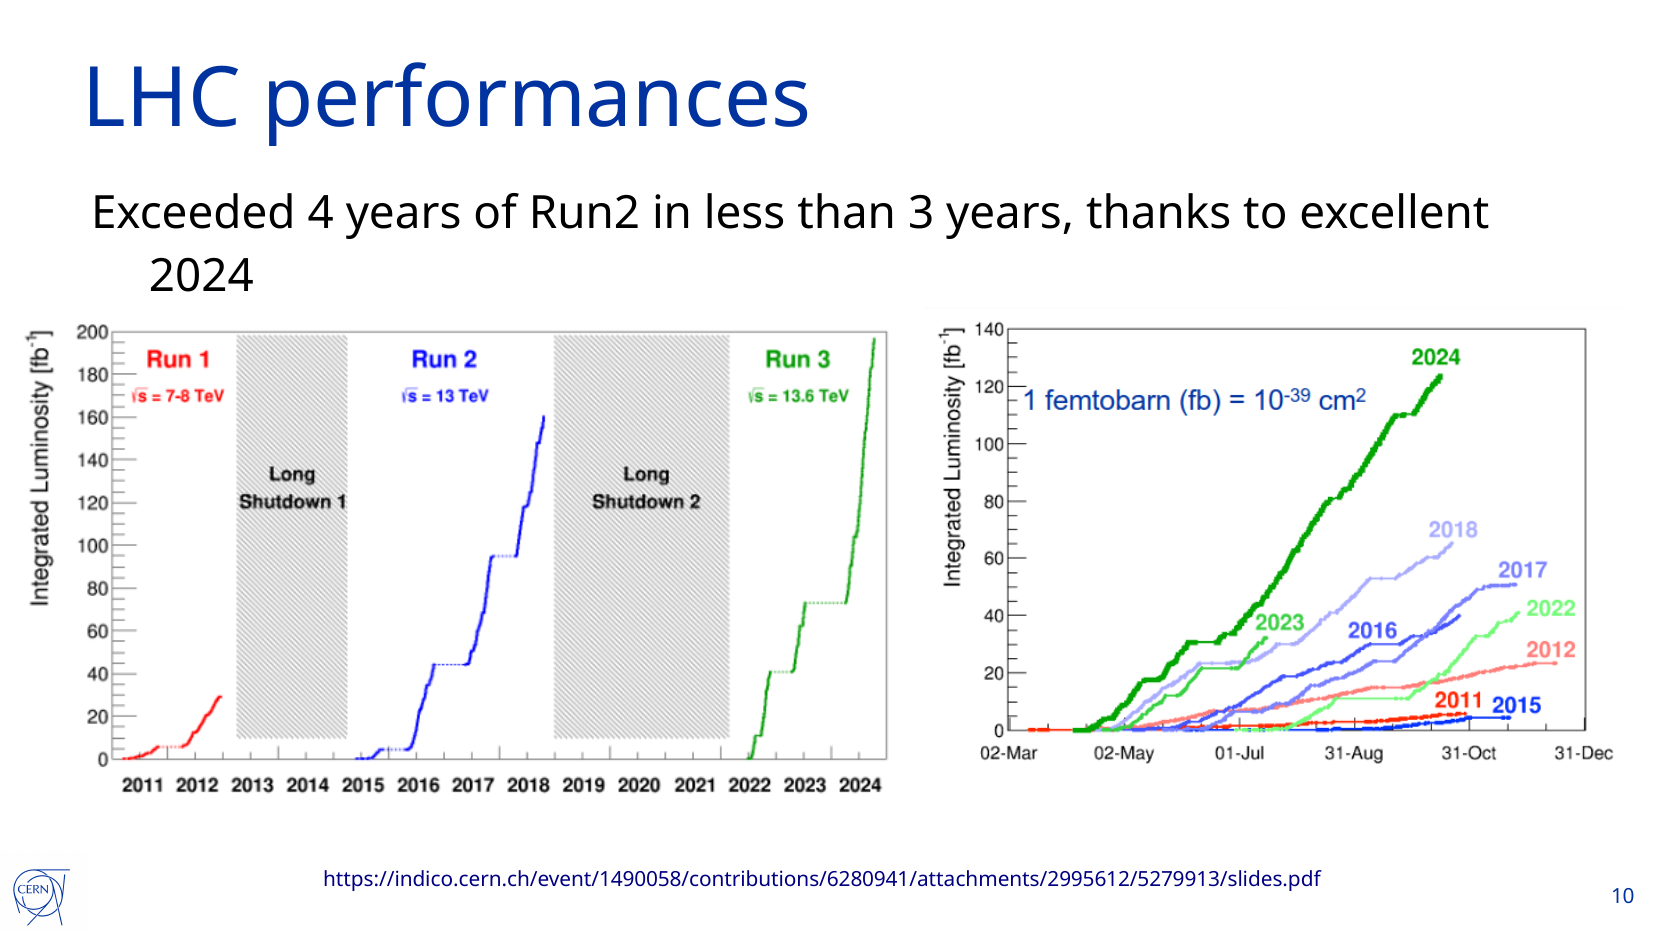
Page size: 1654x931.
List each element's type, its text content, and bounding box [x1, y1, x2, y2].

picture [0, 850, 76, 931]
text_box https://indico.cern.ch/event/1490058/contributions/6280941/attachments/2995612/5279913/slides.pdf [1601, 856, 1630, 931]
picture [1601, 307, 1630, 776]
picture [0, 315, 76, 813]
title LHC performances [82, 37, 1571, 166]
text_box Exceeded 4 years of Run2 in less than 3 years, thanks to excellent 2024 [76, 172, 1601, 931]
